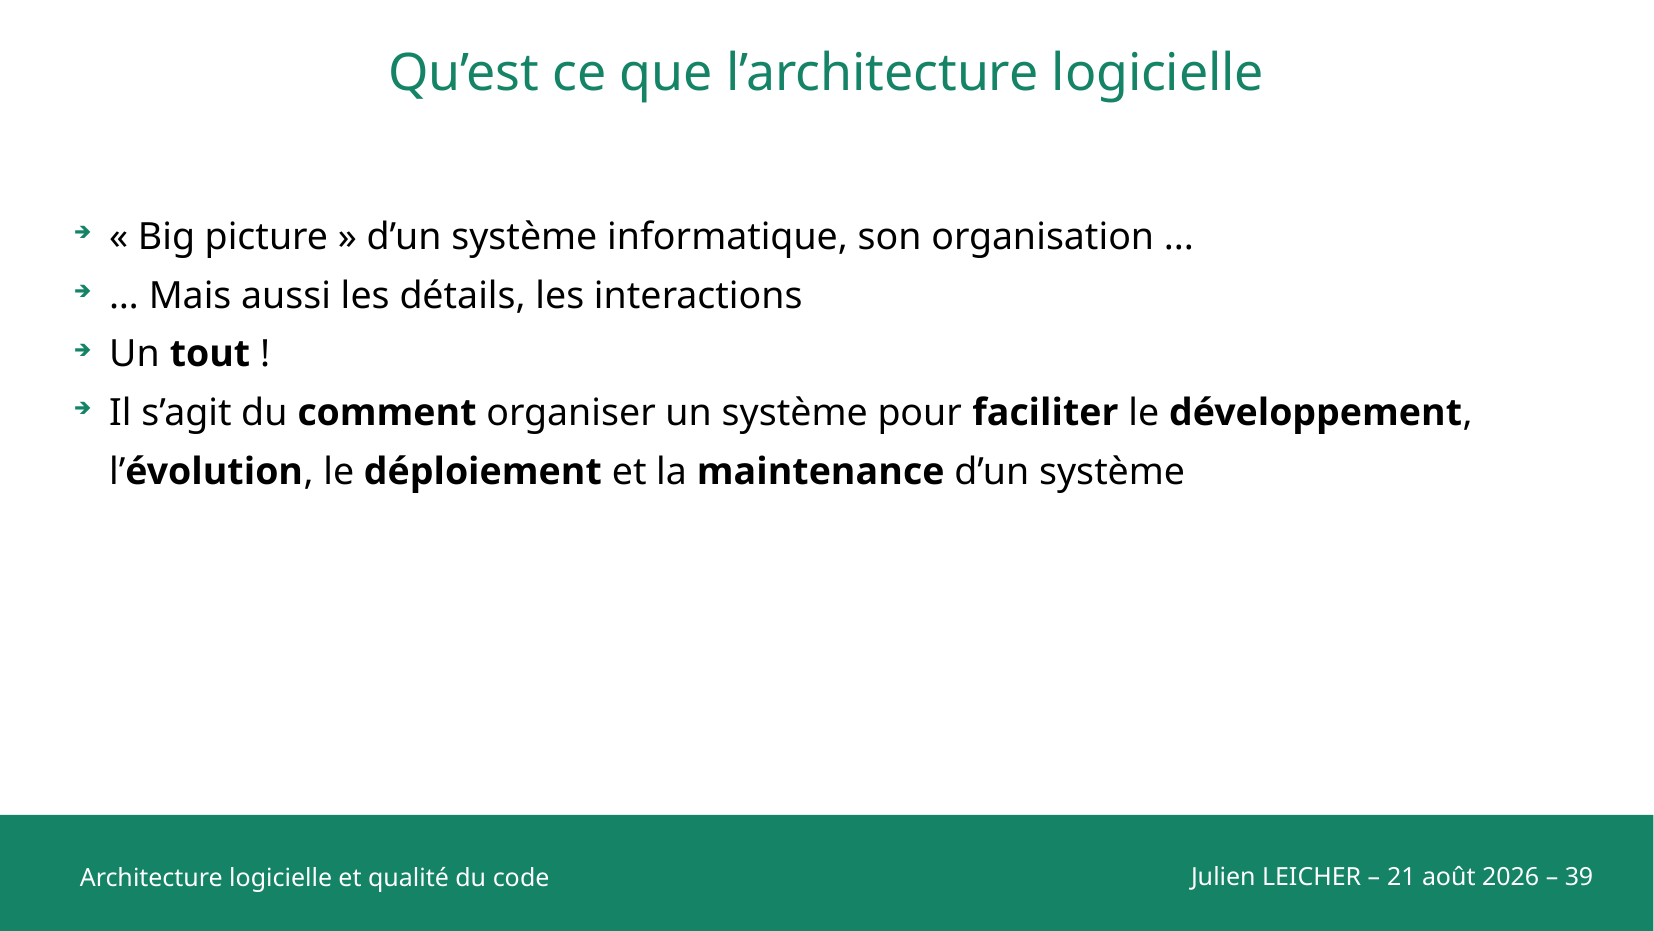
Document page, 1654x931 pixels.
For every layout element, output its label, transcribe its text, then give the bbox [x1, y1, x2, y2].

text_box « Big picture » d’un système informatique, son organisation ... … Mais aussi les détails, les interactions Un tout ! Il s’agit du comment organiser un système pour faciliter le développement, l’évolution, le déploiement et la maintenance d’un système [59, 194, 1595, 678]
text_box Julien LEICHER – 22 mars 2022 – <numéro> [0, 814, 1654, 931]
text_box Architecture logicielle et qualité du code [64, 852, 798, 898]
text_box Qu’est ce que l’architecture logicielle [0, 27, 1654, 113]
